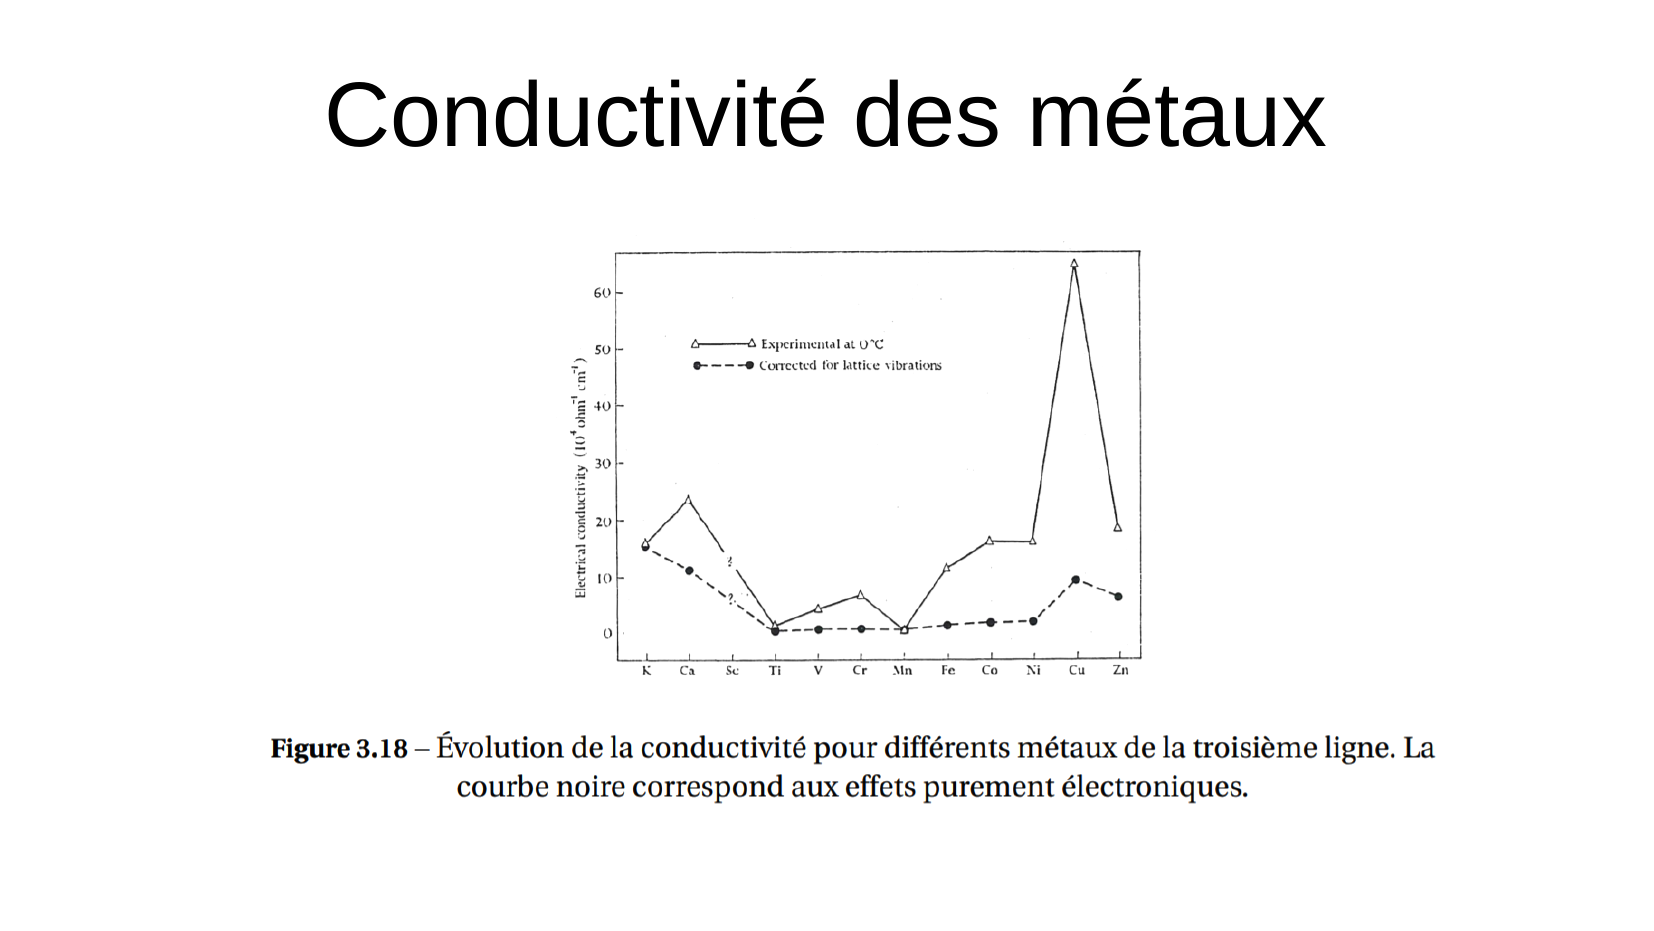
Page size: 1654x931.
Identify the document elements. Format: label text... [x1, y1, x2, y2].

picture [205, 200, 1536, 827]
title Conductivité des métaux [82, 37, 1571, 193]
